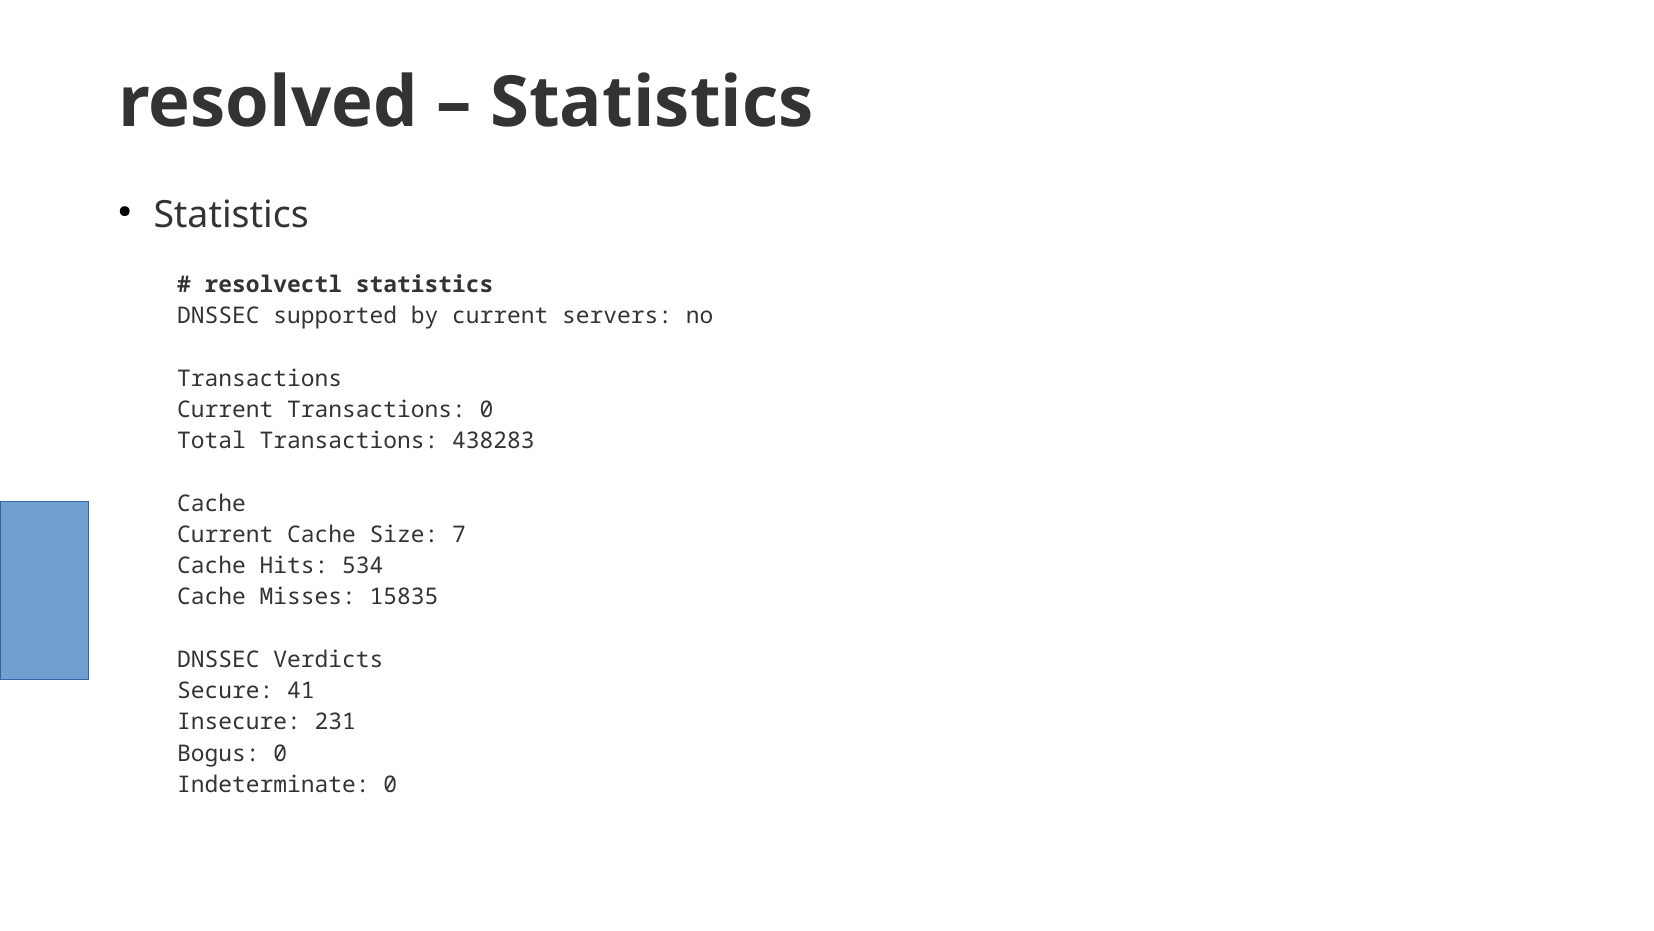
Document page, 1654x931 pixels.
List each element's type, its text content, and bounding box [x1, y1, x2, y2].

list Statistics # resolvectl statistics DNSSEC supported by current servers: no Transactions Current Transactions: 0 Total Transactions: 438283 Cache Current Cache Size: 7 Cache Hits: 534 Cache Misses: 15835 DNSSEC Verdicts Secure: 41 Insecure: 231 Bogus: 0 Indeterminate: 0 [118, 187, 1536, 901]
title resolved – Statistics [118, 10, 1536, 187]
